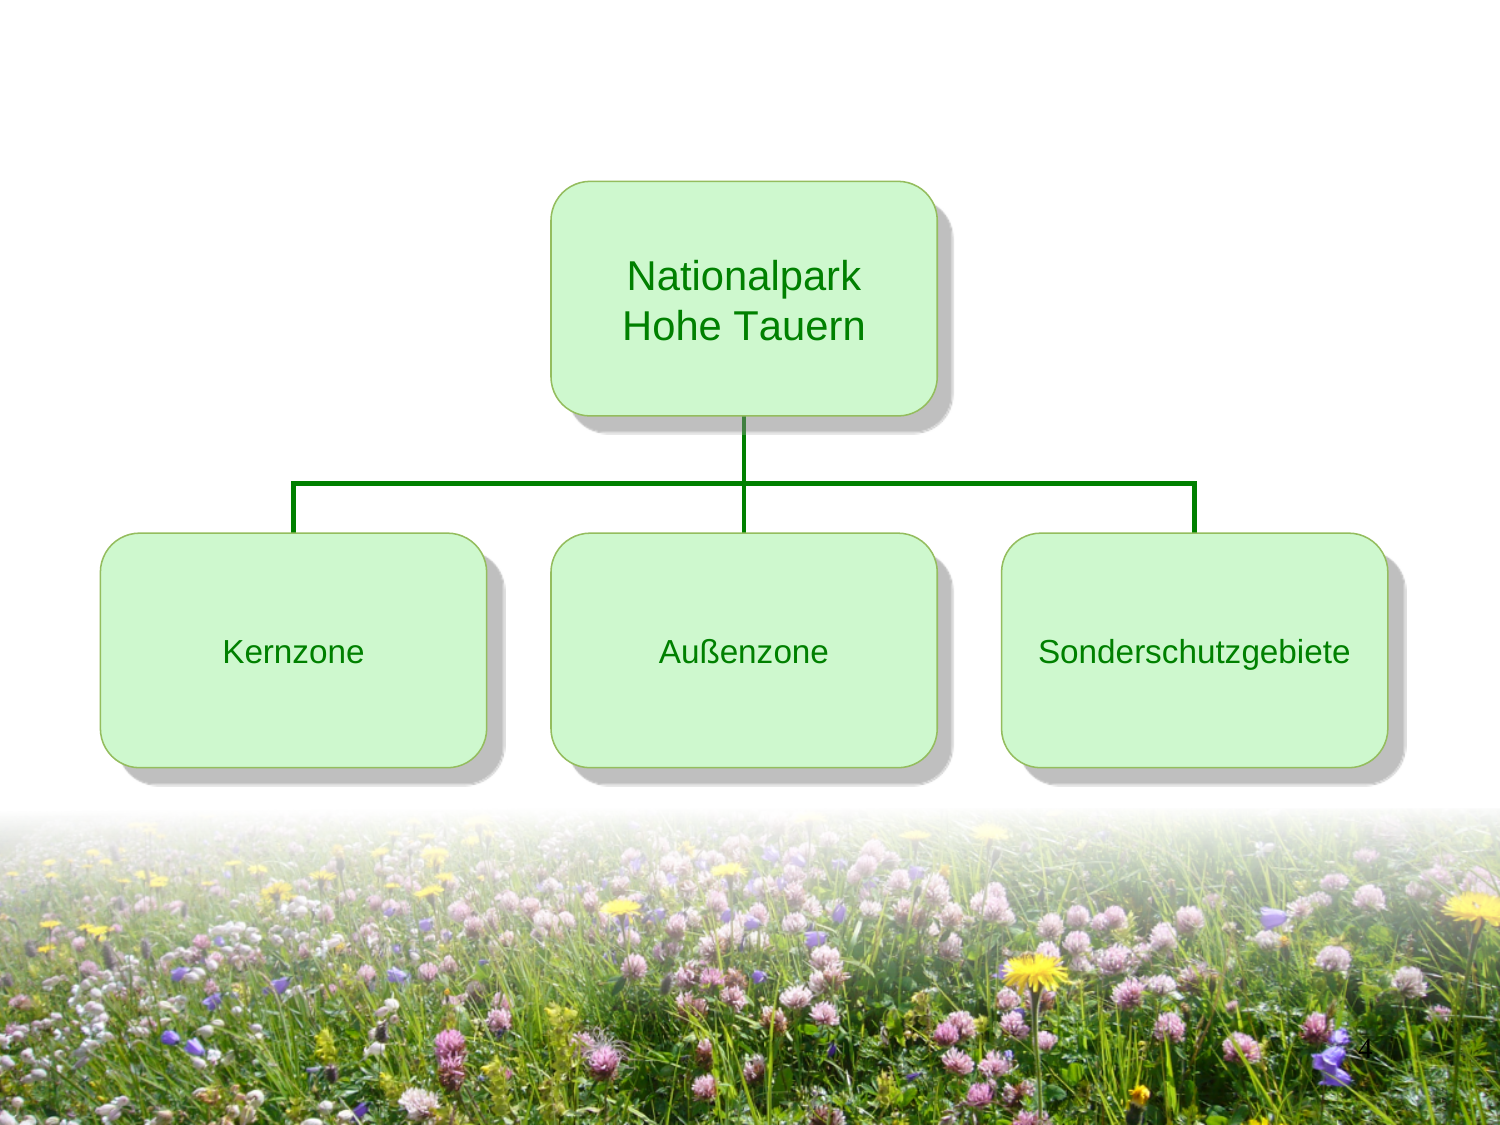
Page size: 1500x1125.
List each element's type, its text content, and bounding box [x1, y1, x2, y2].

text_box Nationalpark Hohe Tauern [550, 181, 938, 416]
text_box Außenzone [550, 533, 938, 768]
text_box Kernzone [100, 533, 487, 768]
text_box Sonderschutzgebiete [1001, 533, 1388, 768]
picture [0, 0, 1500, 1125]
